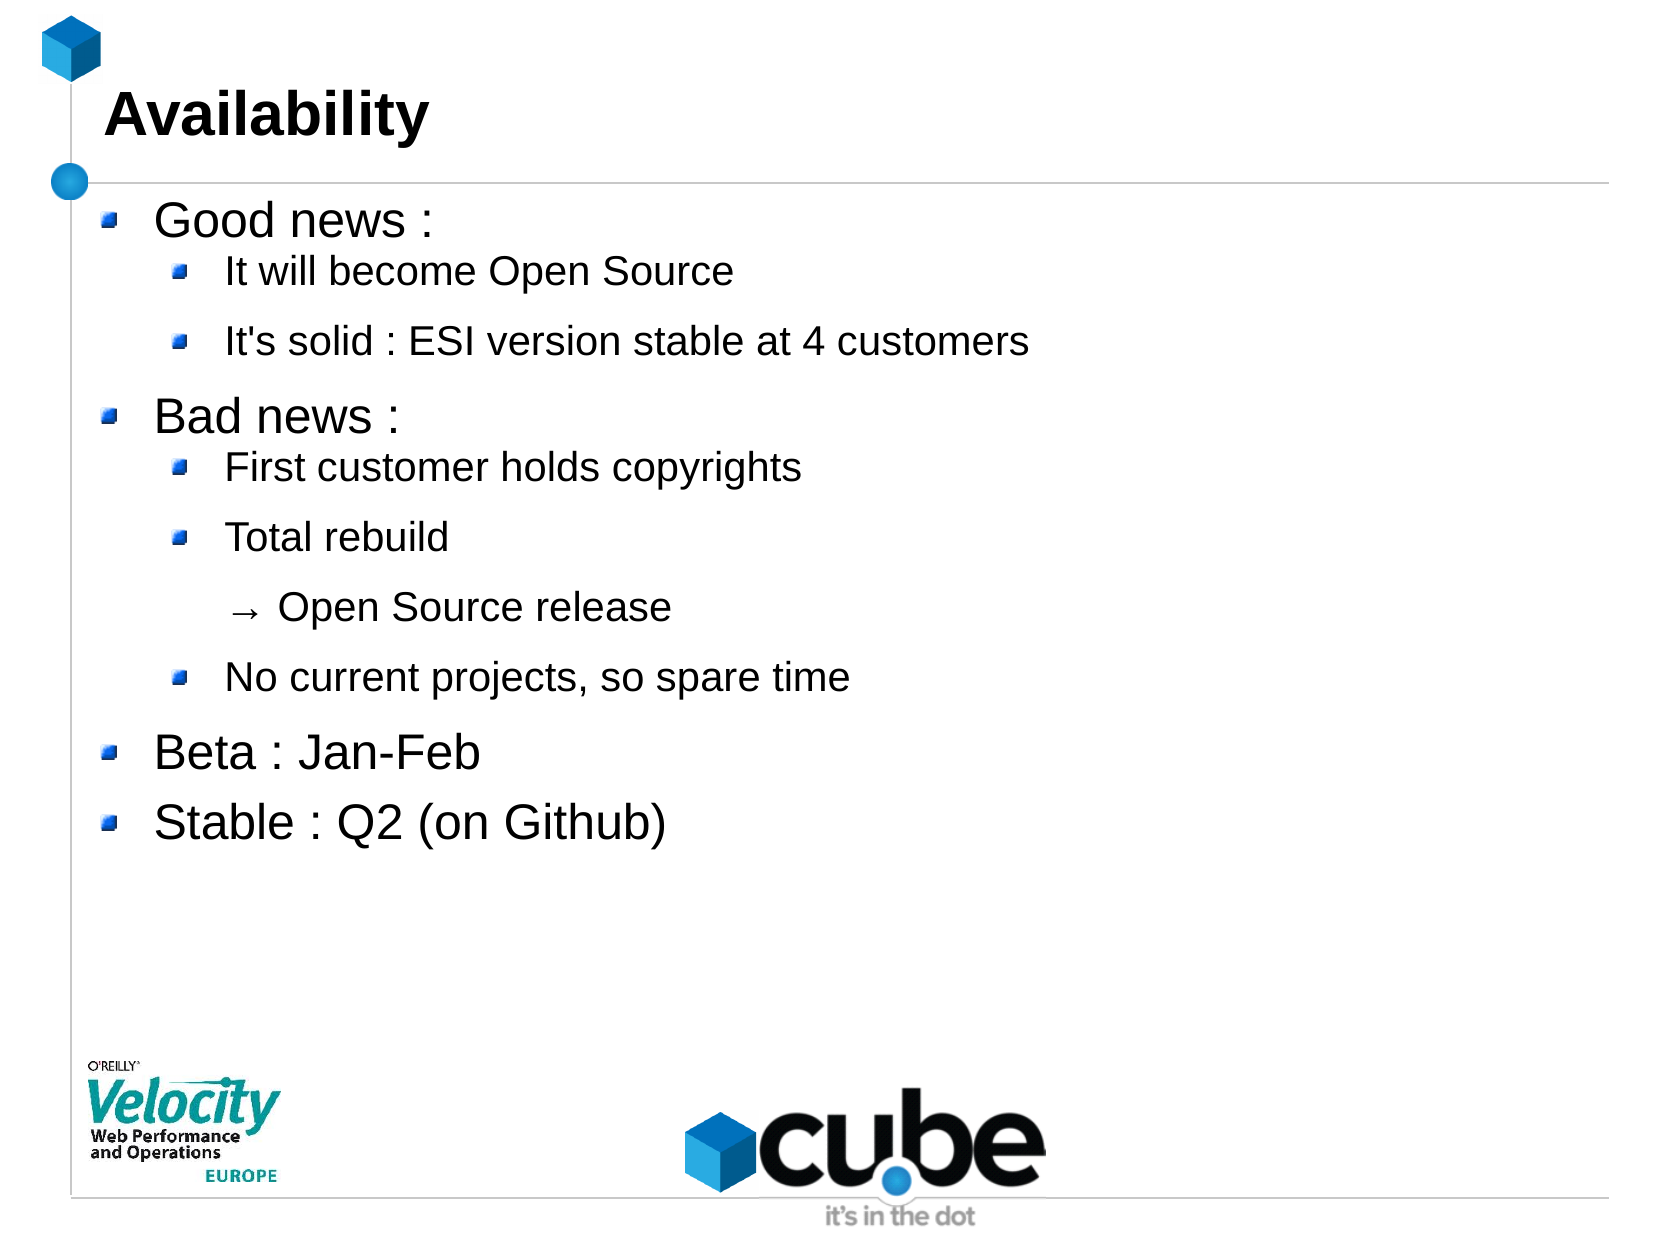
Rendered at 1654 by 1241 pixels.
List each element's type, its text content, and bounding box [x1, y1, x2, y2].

picture [88, 1061, 281, 1182]
title Availability [103, 49, 1551, 178]
list Good news : It will become Open Source It's solid : ESI version stable at 4 customers Bad news : First customer holds copyrights Total rebuild → Open Source release No current projects, so spare time Beta : Jan-Feb Stable : Q2 (on Github) [82, 191, 1571, 1011]
